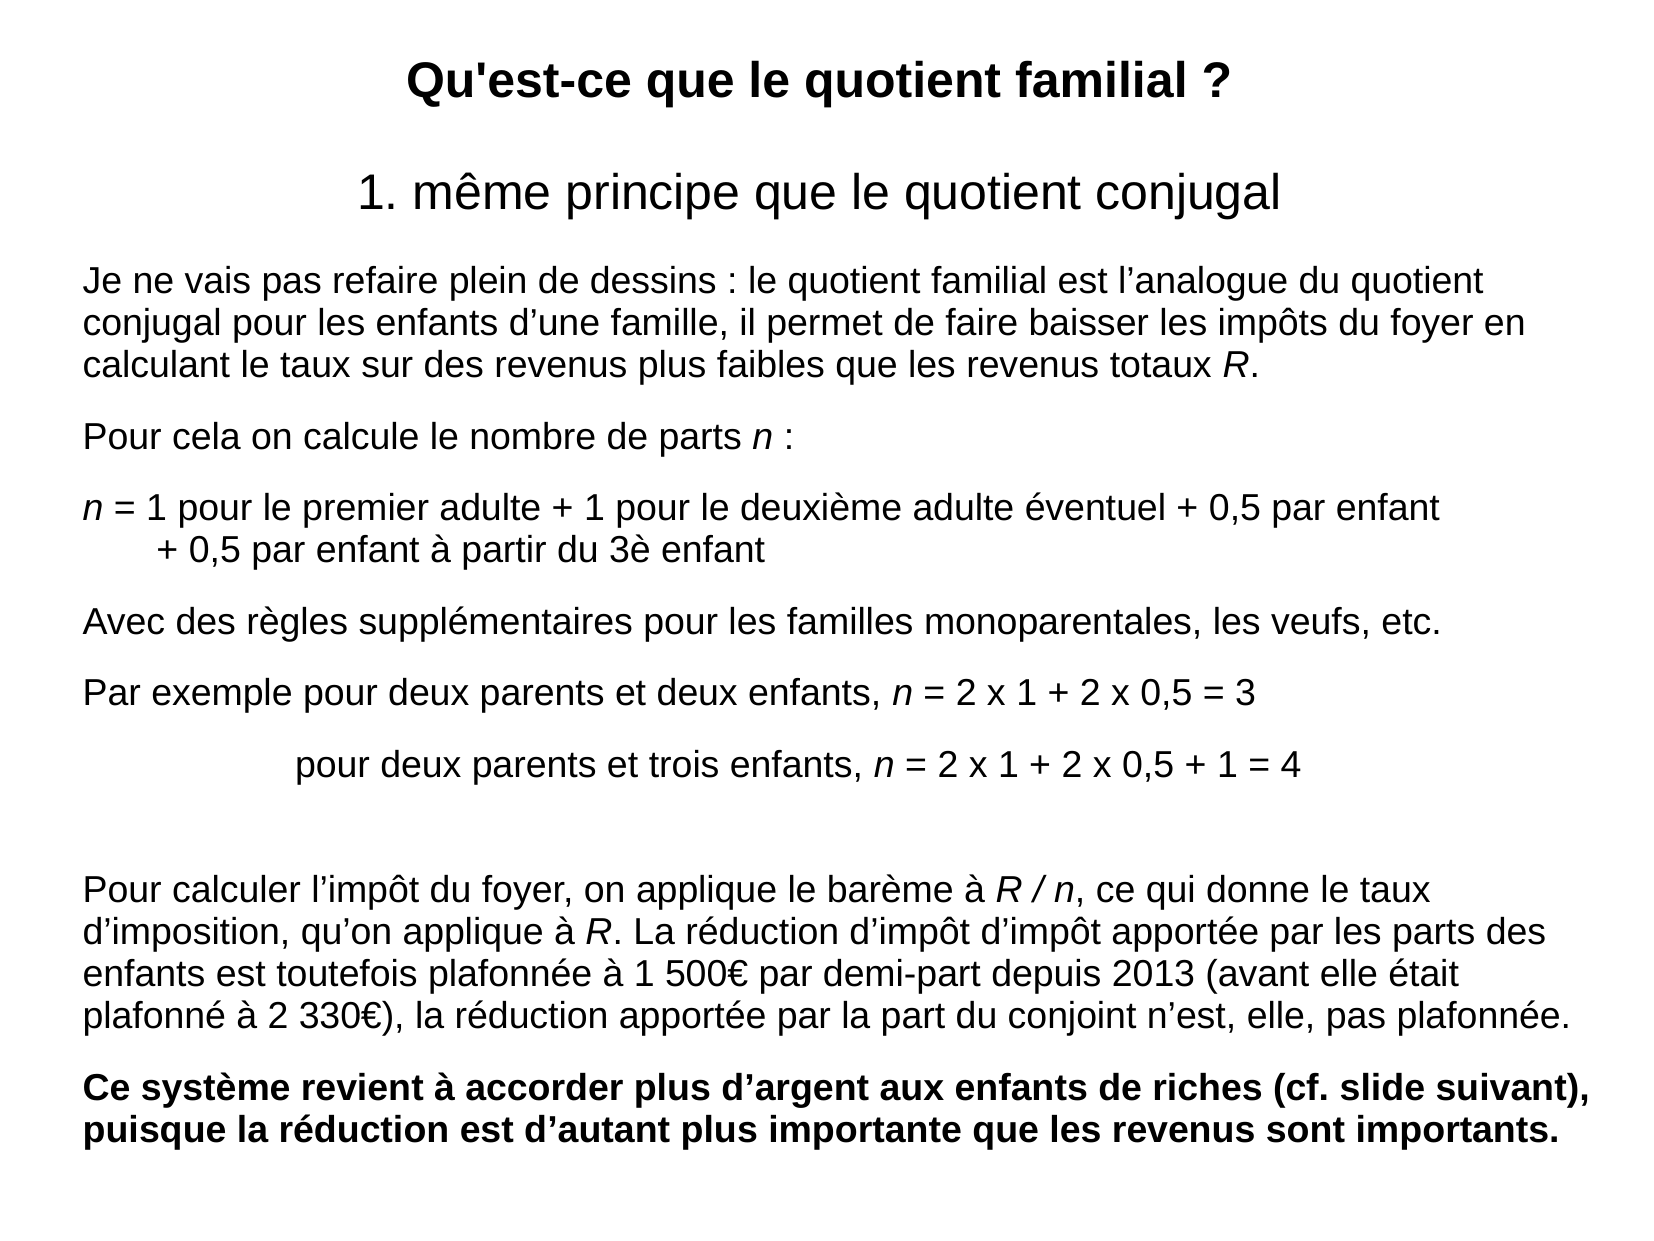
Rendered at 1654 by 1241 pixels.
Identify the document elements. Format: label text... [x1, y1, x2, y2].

list Je ne vais pas refaire plein de dessins : le quotient familial est l’analogue du quotient conjugal pour les enfants d’une famille, il permet de faire baisser les impôts du foyer en calculant le taux sur des revenus plus faibles que les revenus totaux R. Pour cela on calcule le nombre de parts n : n = 1 pour le premier adulte + 1 pour le deuxième adulte éventuel + 0,5 par enfant + 0,5 par enfant à partir du 3è enfant Avec des règles supplémentaires pour les familles monoparentales, les veufs, etc. Par exemple pour deux parents et deux enfants, n = 2 x 1 + 2 x 0,5 = 3 pour deux parents et trois enfants, n = 2 x 1 + 2 x 0,5 + 1 = 4 Pour calculer l’impôt du foyer, on applique le barème à R / n, ce qui donne le taux d’imposition, qu’on applique à R. La réduction d’impôt d’impôt apportée par les parts des enfants est toutefois plafonnée à 1 500€ par demi-part depuis 2013 (avant elle était plafonné à 2 330€), la réduction apportée par la part du conjoint n’est, elle, pas plafonnée. Ce système revient à accorder plus d’argent aux enfants de riches (cf. slide suivant), puisque la réduction est d’autant plus importante que les revenus sont importants. [11, 259, 1607, 1241]
text_box Qu'est-ce que le quotient familial ? 1. même principe que le quotient conjugal [315, 45, 1324, 229]
